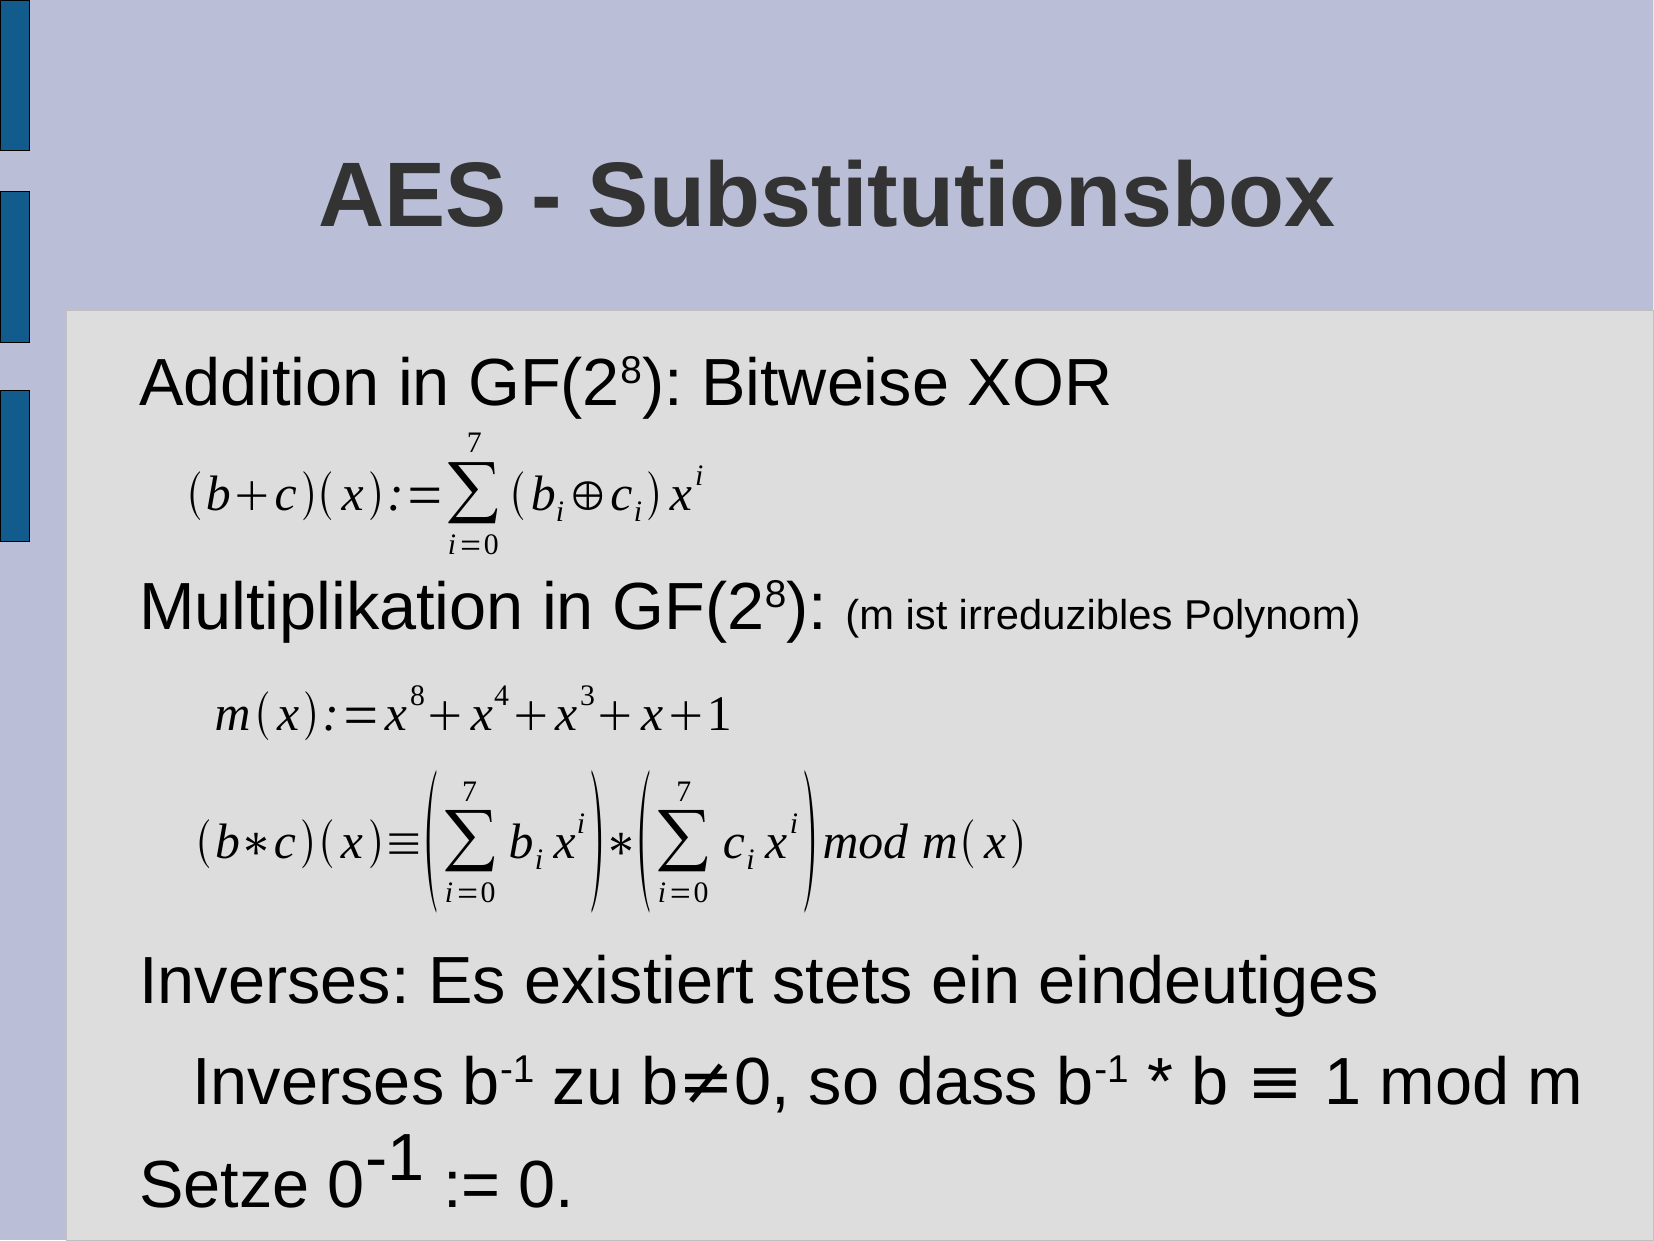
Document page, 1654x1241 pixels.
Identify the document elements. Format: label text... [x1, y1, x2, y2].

chart [180, 426, 709, 562]
chart [190, 766, 1032, 916]
title AES - Substitutionsbox [121, 91, 1534, 299]
list Addition in GF(28): Bitweise XOR Multiplikation in GF(28): (m ist irreduzibles Polynom) Inverses: Es existiert stets ein eindeutiges Inverses b-1 zu b≠0, so dass b-1 * b ≡ 1 mod m Setze 0-1 := 0. [121, 344, 1595, 1222]
chart [206, 679, 738, 744]
